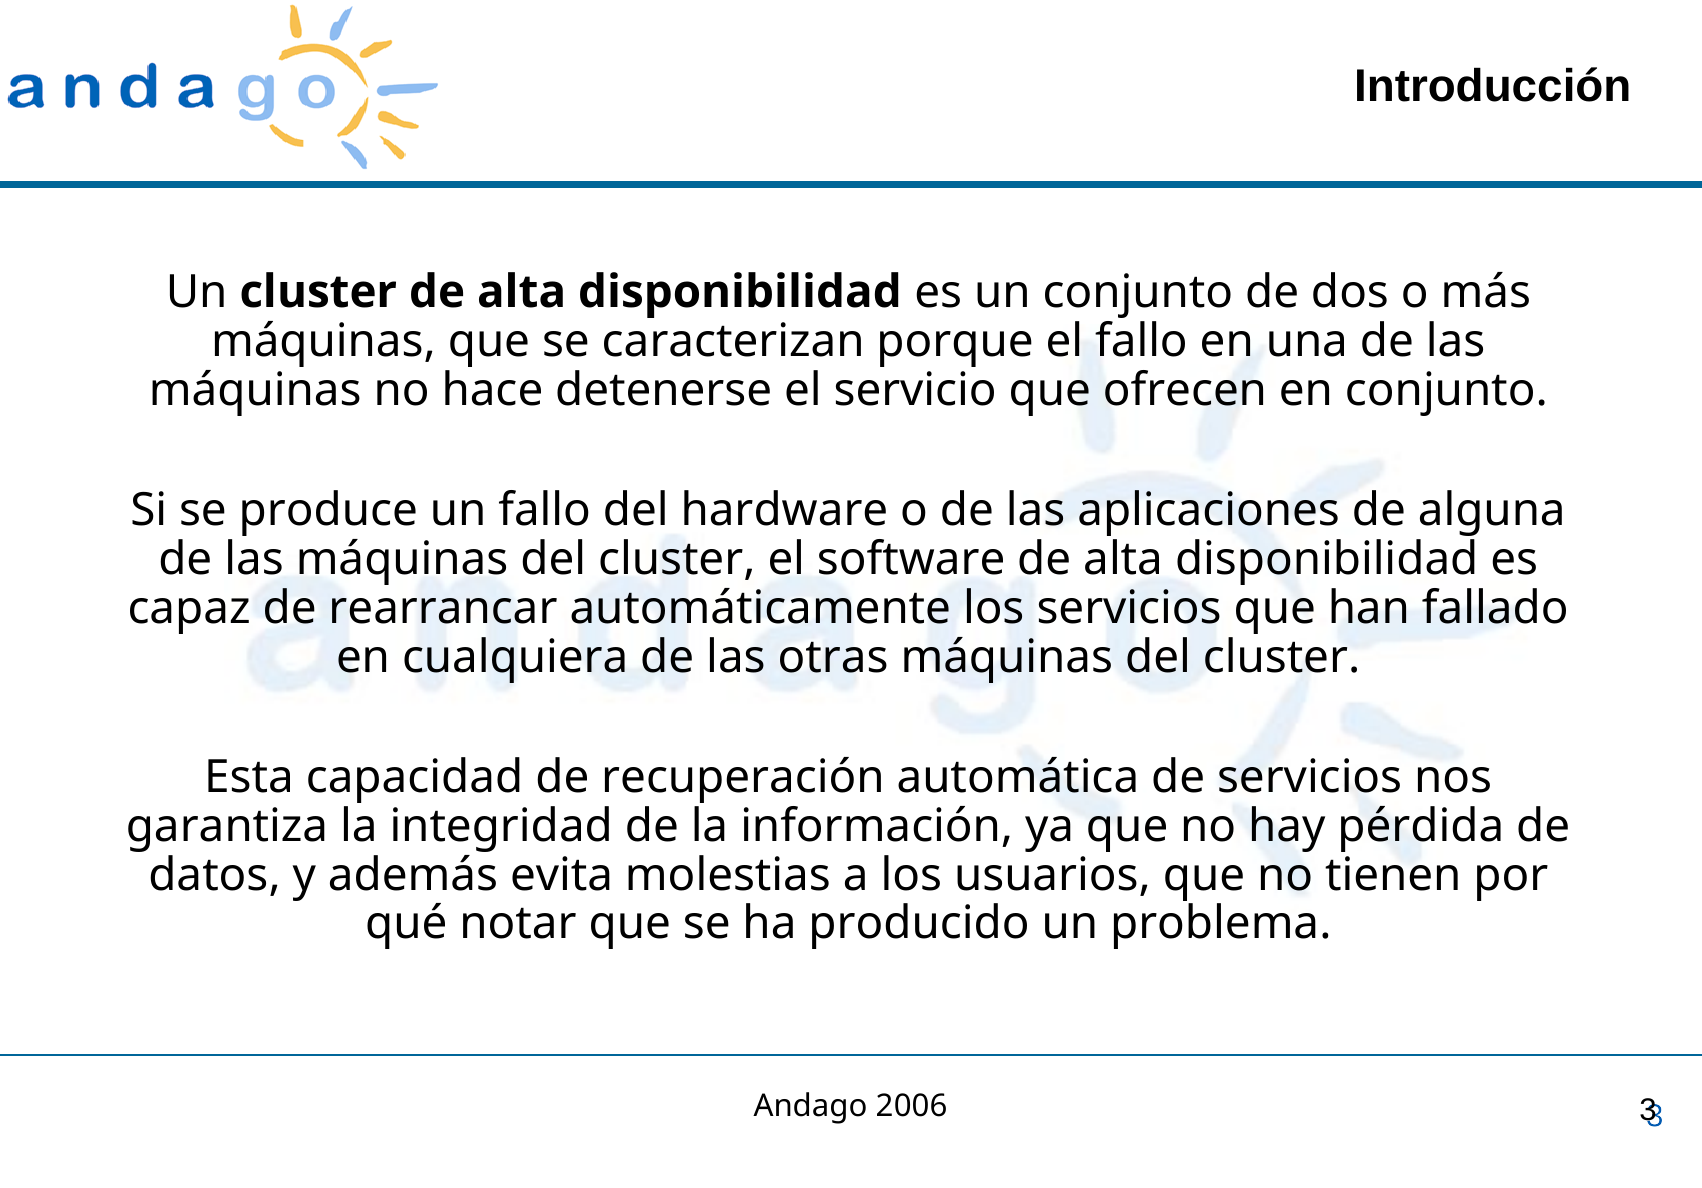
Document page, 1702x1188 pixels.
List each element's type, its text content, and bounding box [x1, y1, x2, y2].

picture [0, 0, 255, 175]
subtitle Un cluster de alta disponibilidad es un conjunto de dos o más máquinas, que se caracterizan porque el fallo en una de las máquinas no hace detenerse el servicio que ofrecen en conjunto. Si se produce un fallo del hardware o de las aplicaciones de alguna de las máquinas del cluster, el software de alta disponibilidad es capaz de rearrancar automáticamente los servicios que han fallado en cualquiera de las otras máquinas del cluster. Esta capacidad de recuperación automática de servicios nos garantiza la integridad de la información, ya que no hay pérdida de datos, y además evita molestias a los usuarios, que no tienen por qué notar que se ha producido un problema. [125, 260, 1572, 957]
title Introducción [255, 0, 1702, 188]
